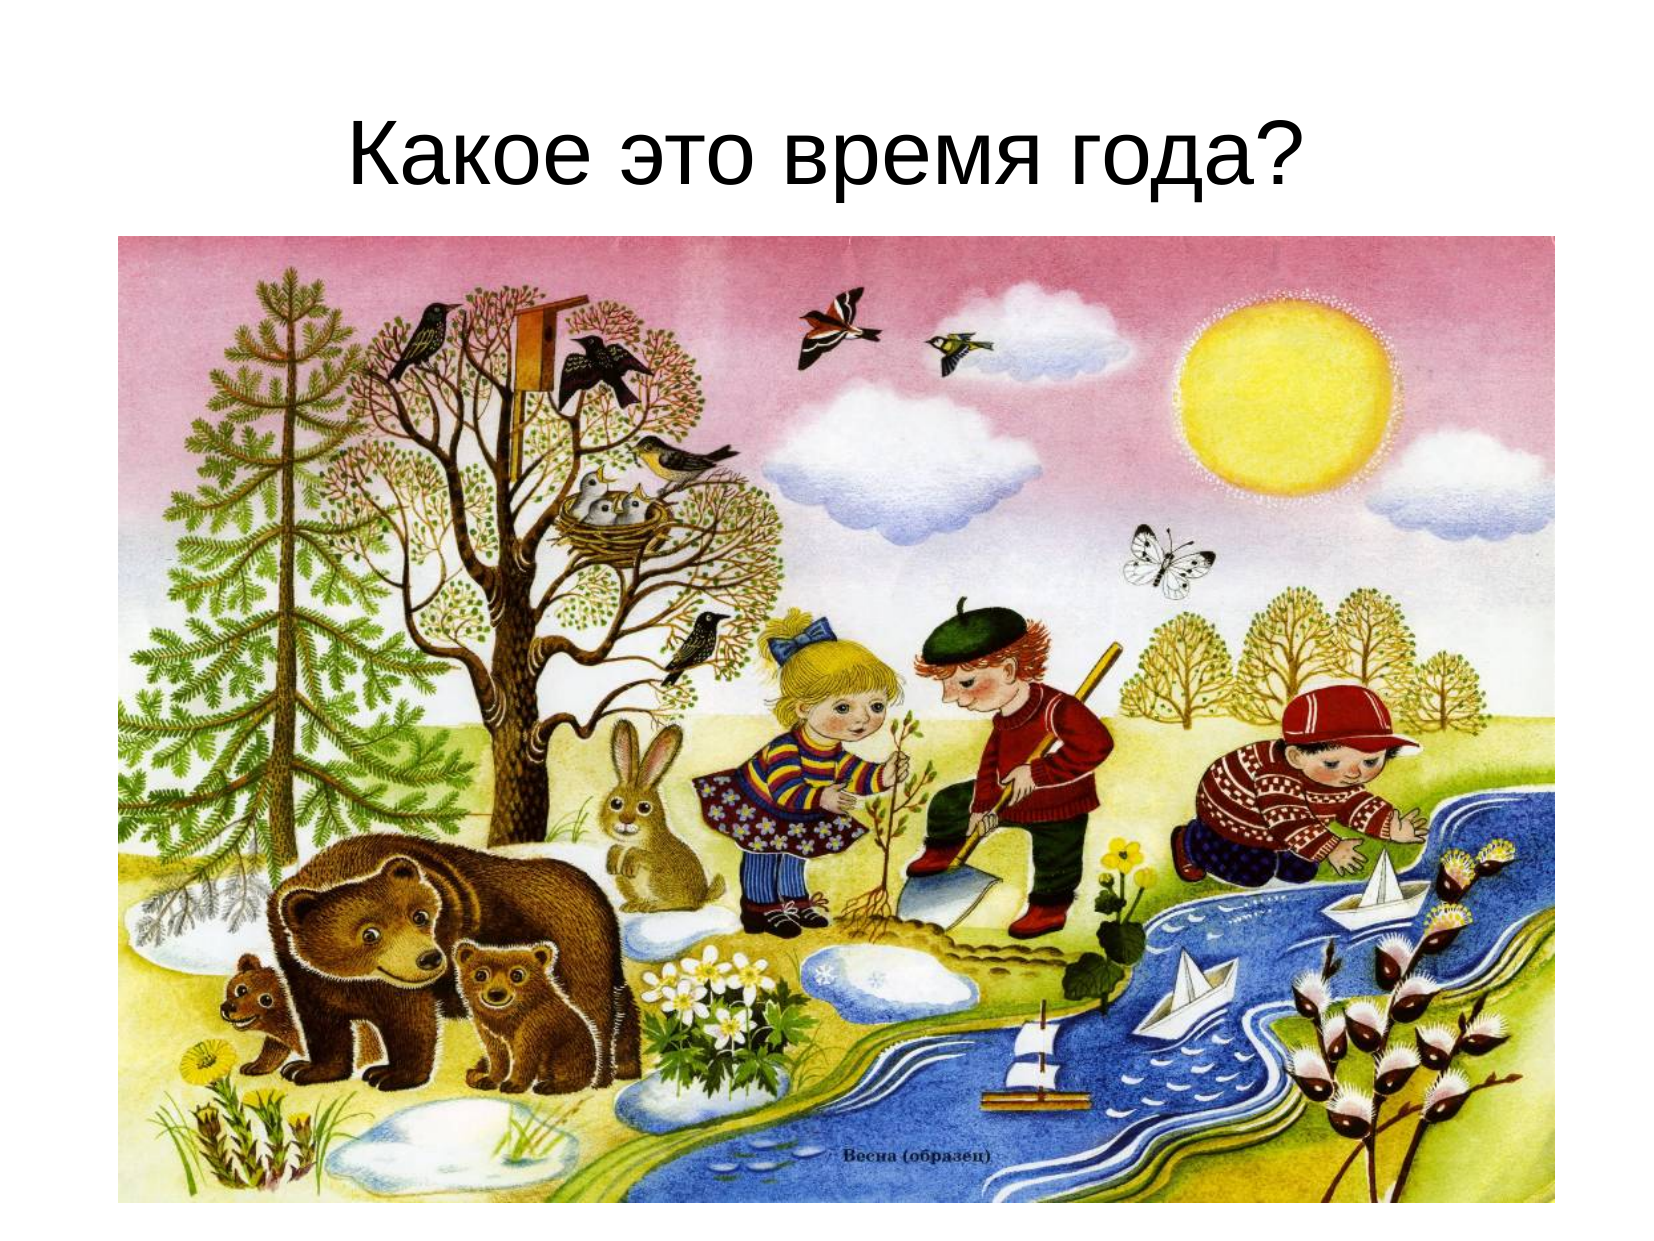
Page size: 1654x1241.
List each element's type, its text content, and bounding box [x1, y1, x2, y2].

title Какое это время года? [82, 56, 1571, 250]
picture [118, 236, 1555, 1203]
